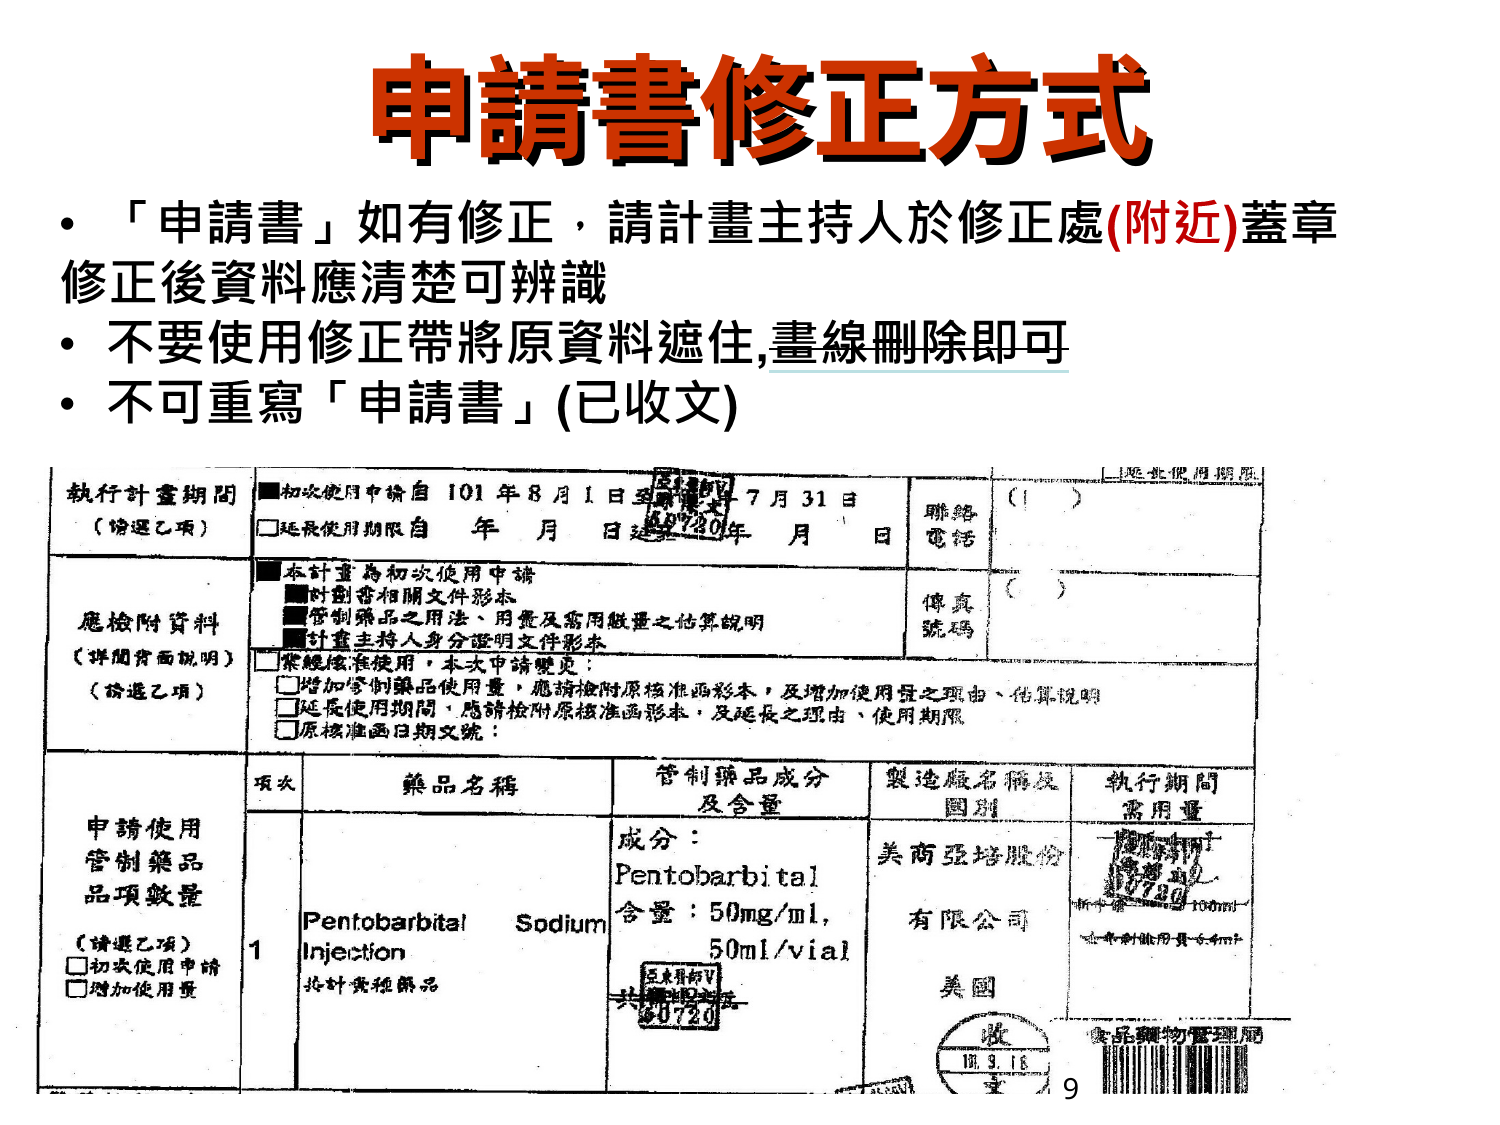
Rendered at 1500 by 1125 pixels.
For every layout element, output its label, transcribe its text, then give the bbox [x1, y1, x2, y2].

picture [1066, 1080, 1075, 1089]
picture [0, 178, 1473, 1094]
title 申請書修正方式 [335, 0, 1177, 178]
